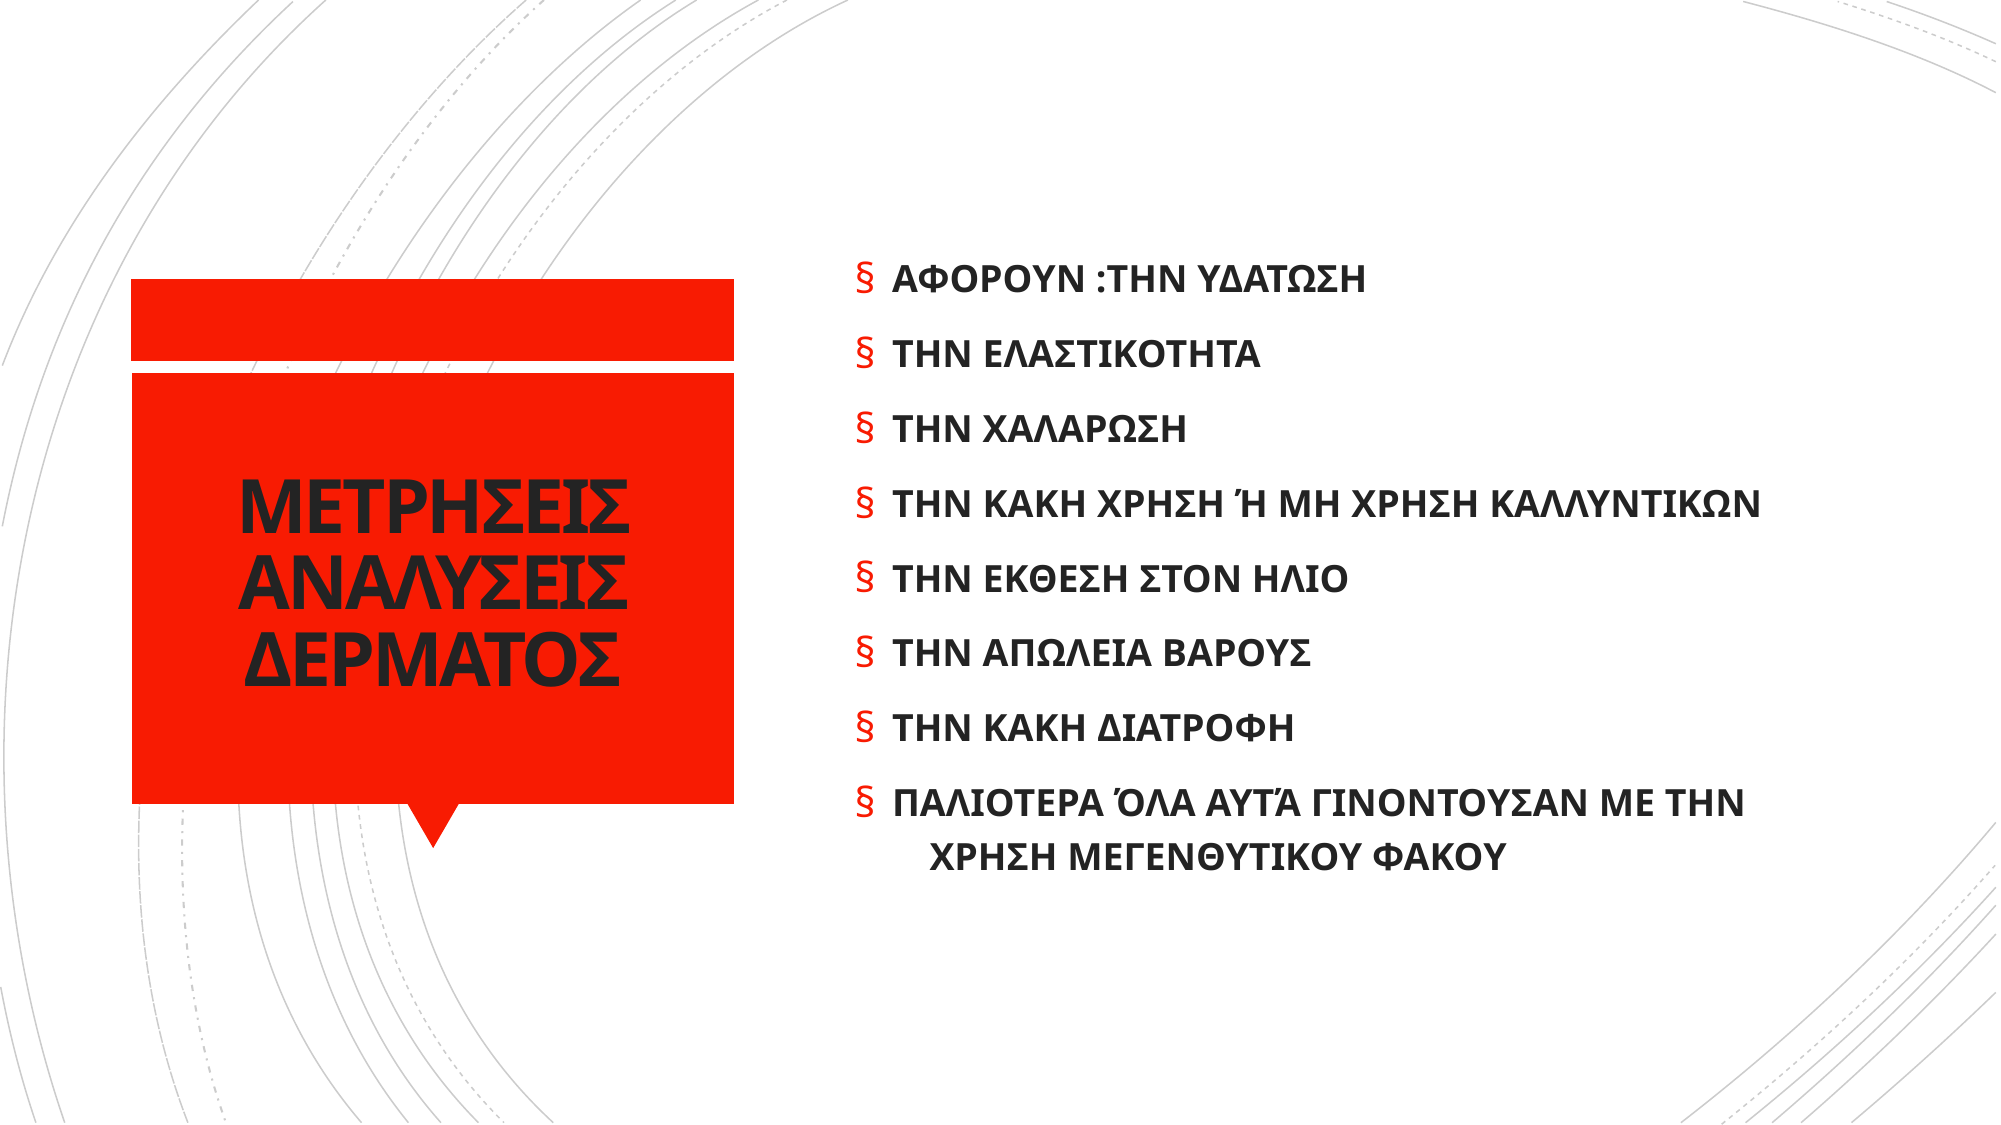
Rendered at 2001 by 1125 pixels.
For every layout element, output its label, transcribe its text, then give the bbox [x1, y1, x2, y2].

title ΜΕΤΡΗΣΕΙΣ ΑΝΑΛΥΣΕΙΣ ΔΕΡΜΑΤΟΣ [145, 385, 720, 789]
list ΑΦΟΡΟΥΝ :ΤΗΝ ΥΔΑΤΩΣΗ ΤΗΝ ΕΛΑΣΤΙΚΟΤΗΤΑ ΤΗΝ ΧΑΛΑΡΩΣΗ ΤΗΝ ΚΑΚΗ ΧΡΗΣΗ Ή ΜΗ ΧΡΗΣΗ ΚΑΛΛΥΝΤΙΚΩΝ ΤΗΝ ΕΚΘΕΣΗ ΣΤΟΝ ΗΛΙΟ ΤΗΝ ΑΠΩΛΕΙΑ ΒΑΡΟΥΣ ΤΗΝ ΚΑΚΗ ΔΙΑΤΡΟΦΗ ΠΑΛΙΟΤΕΡΑ ΌΛΑ ΑΥΤΆ ΓΙΝΟΝΤΟΥΣΑΝ ΜΕ ΤΗΝ ΧΡΗΣΗ ΜΕΓΕΝΘΥΤΙΚΟΥ ΦΑΚΟΥ [839, 131, 1871, 993]
